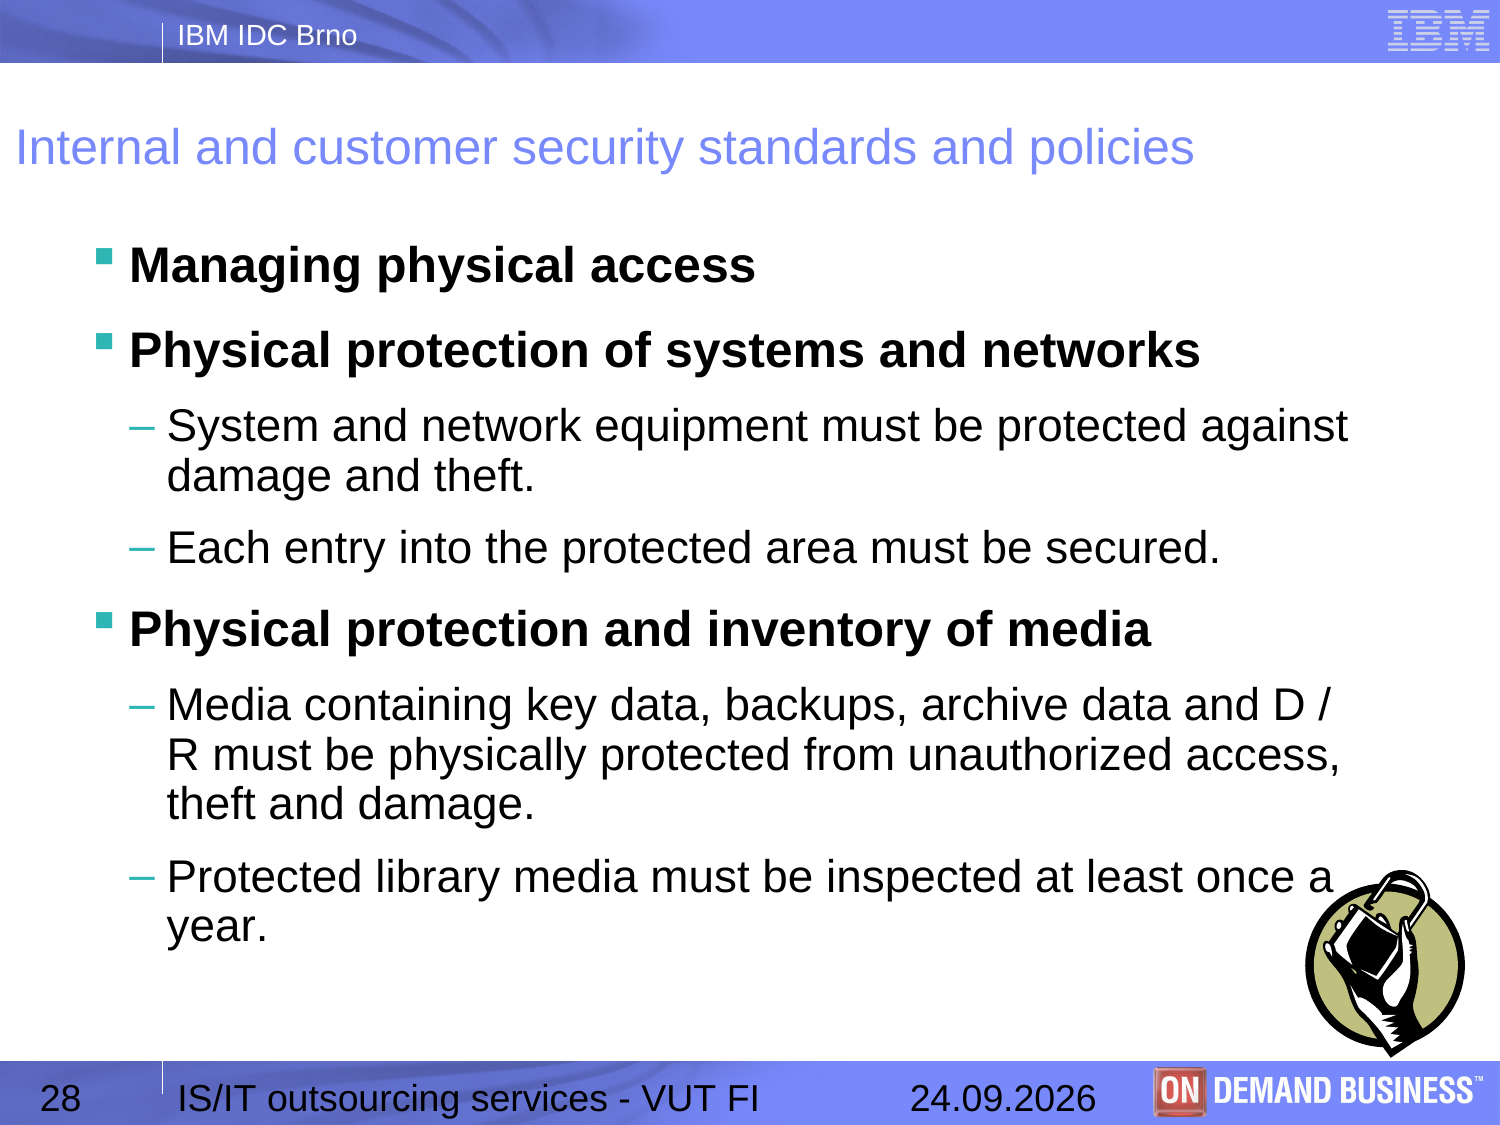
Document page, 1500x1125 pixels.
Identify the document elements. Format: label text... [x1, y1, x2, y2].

title Internal and customer security standards and policies [0, 101, 1353, 184]
list Managing physical access Physical protection of systems and networks System and network equipment must be protected against damage and theft. Each entry into the protected area must be secured. Physical protection and inventory of media Media containing key data, backups, archive data and D / R must be physically protected from unauthorized access, theft and damage. Protected library media must be inspected at least once a year. [76, 231, 1365, 1012]
picture [0, 0, 1500, 63]
picture [0, 1061, 1500, 1125]
picture [1305, 869, 1465, 1058]
